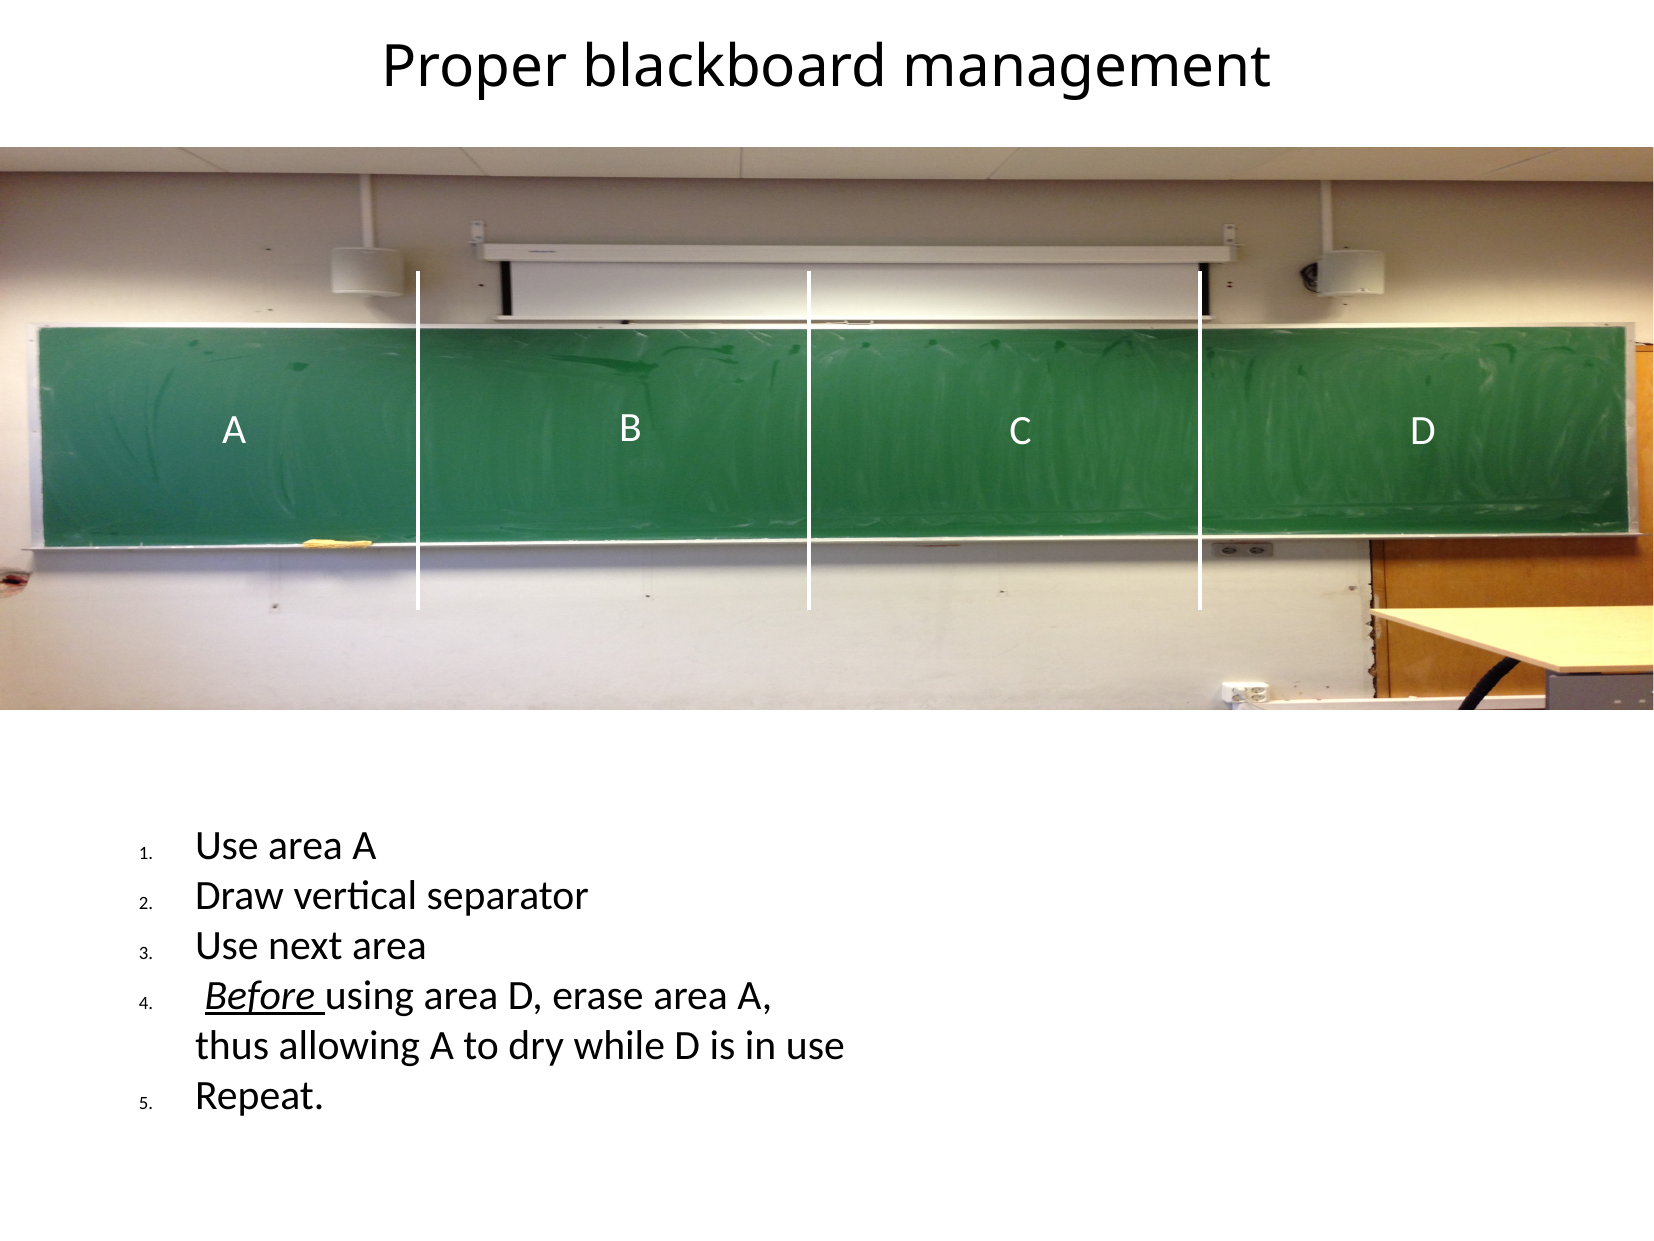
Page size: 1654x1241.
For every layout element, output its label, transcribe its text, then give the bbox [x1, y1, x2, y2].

text_box Use area A Draw vertical separator Use next area Before using area D, erase area A, thus allowing A to dry while D is in use Repeat. [123, 810, 1654, 1126]
picture [0, 147, 1654, 710]
text_box D [1395, 395, 1560, 460]
text_box C [994, 396, 1160, 461]
text_box B [604, 392, 769, 457]
text_box A [207, 394, 372, 460]
text_box Proper blackboard management [366, 20, 1287, 106]
